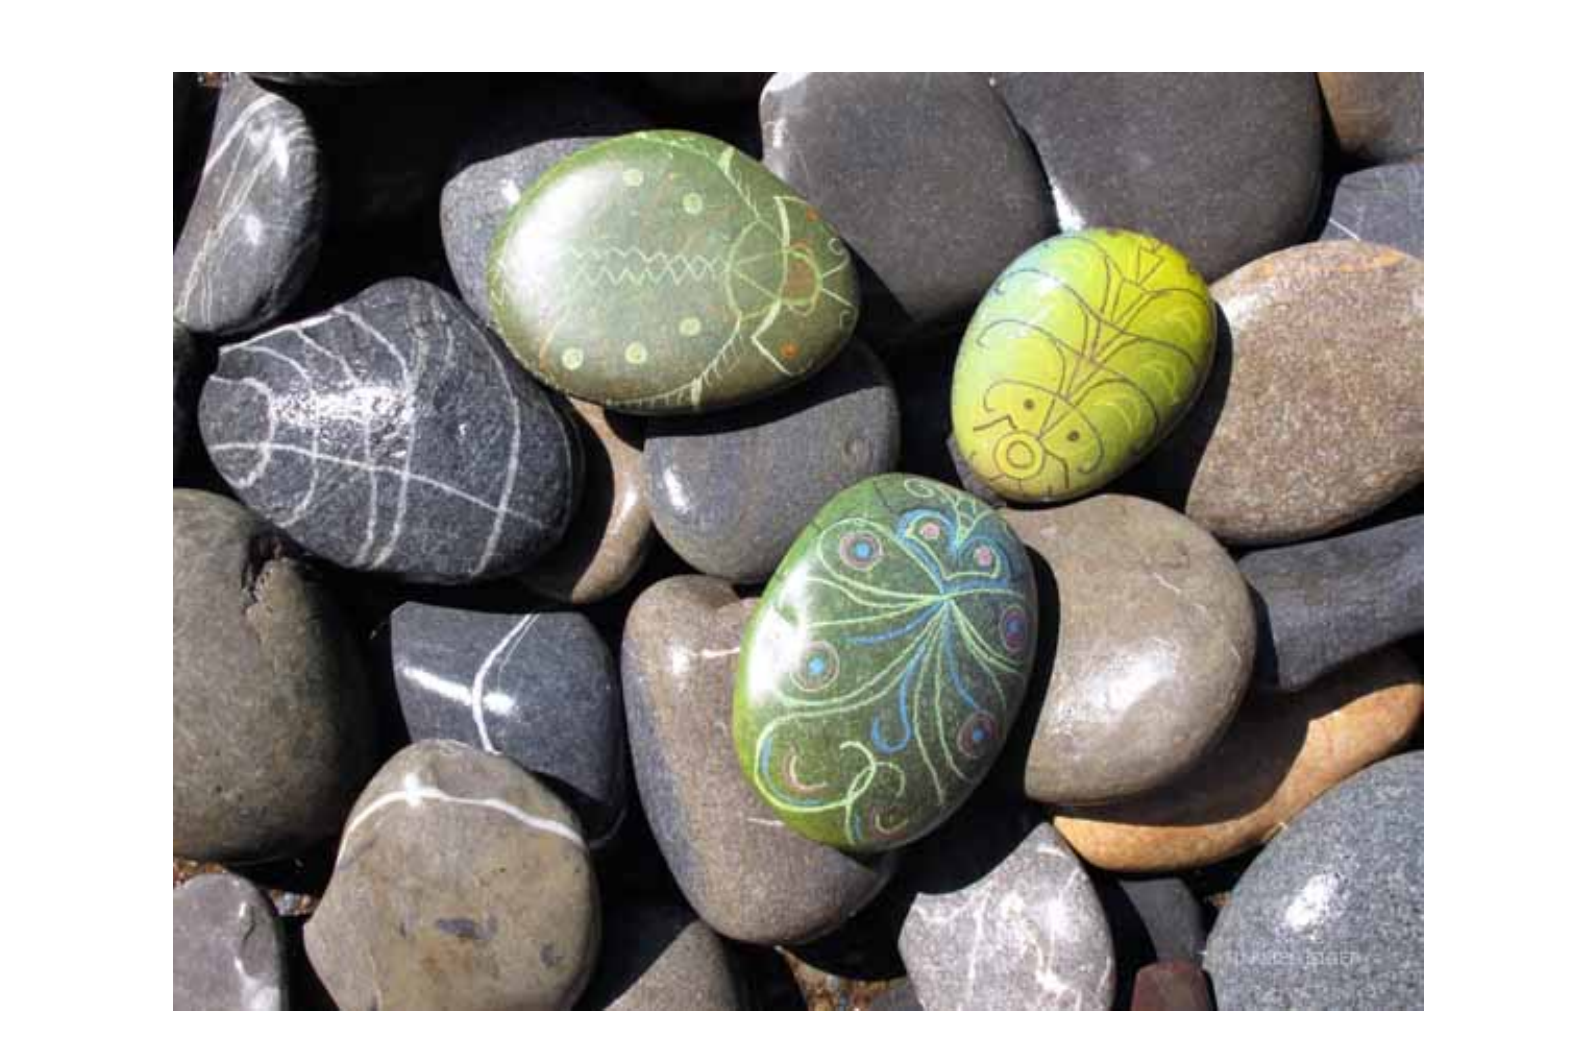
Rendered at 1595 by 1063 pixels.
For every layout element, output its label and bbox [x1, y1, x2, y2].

picture [173, 72, 1424, 1011]
